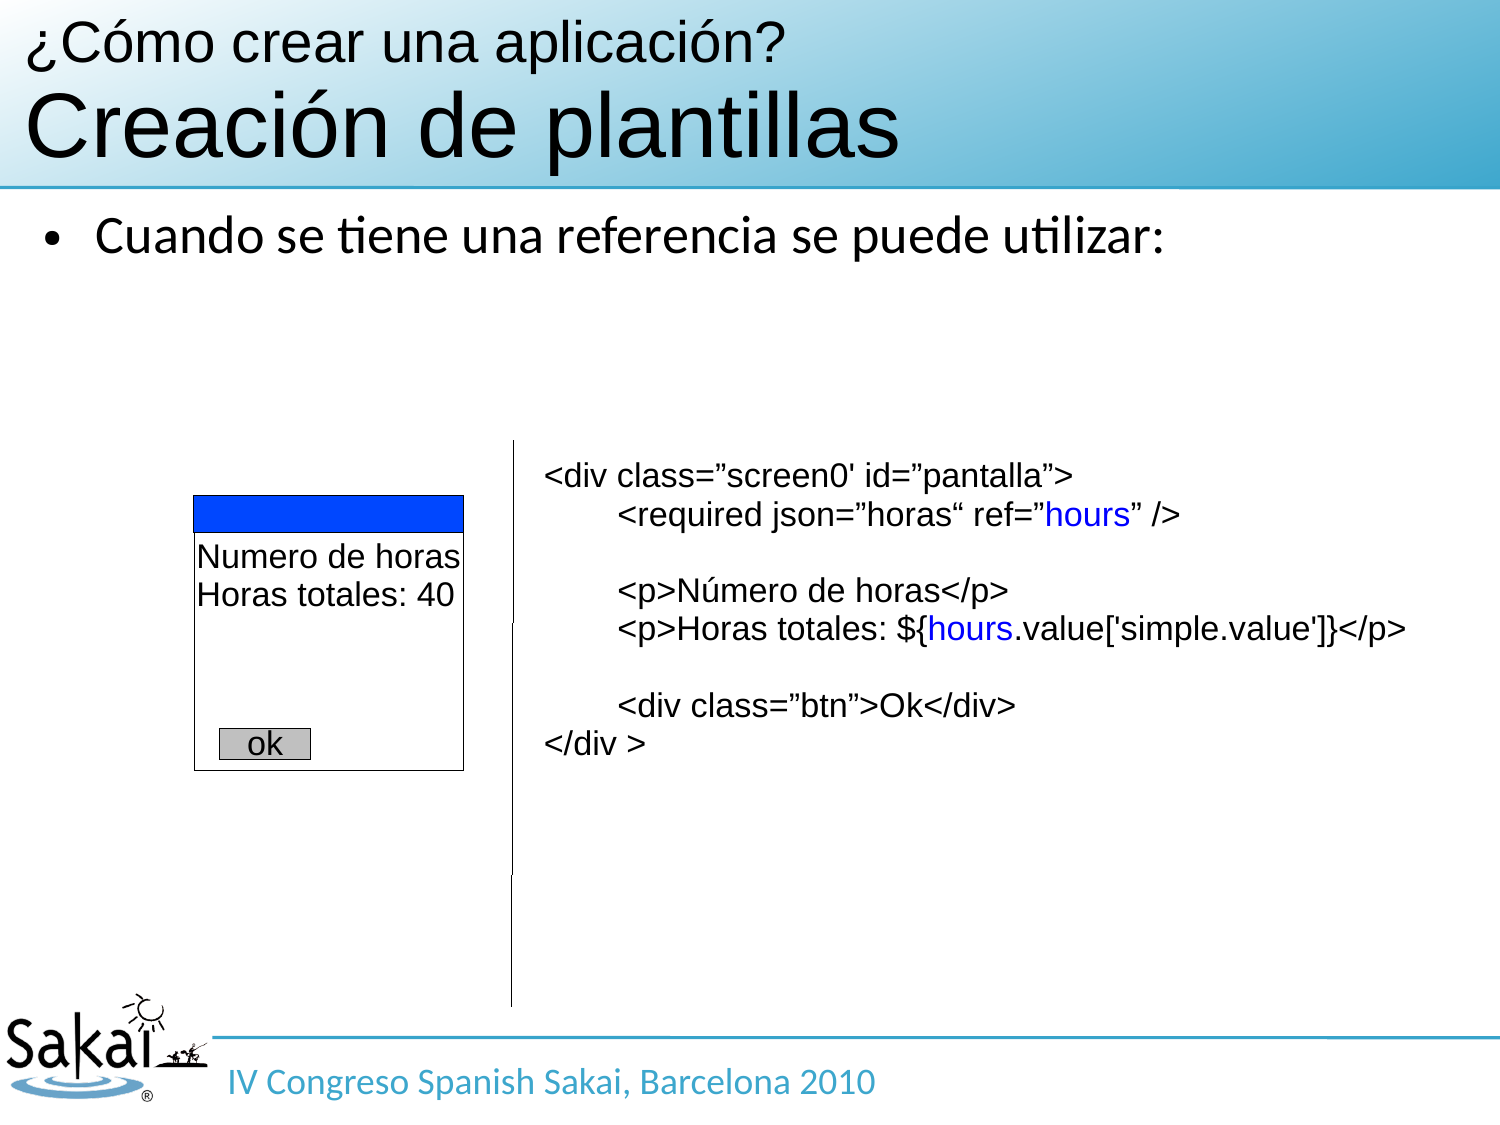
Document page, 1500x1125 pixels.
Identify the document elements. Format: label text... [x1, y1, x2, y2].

text_box ok [219, 728, 311, 760]
text_box [193, 495, 464, 533]
text_box Numero de horas Horas totales: 40 [194, 533, 464, 771]
list Cuando se tiene una referencia se puede utilizar: [24, 212, 1475, 1025]
picture [0, 955, 213, 1125]
title ¿Cómo crear una aplicación? Creación de plantillas [24, 9, 1475, 178]
text_box <div class=”screen0' id=”pantalla”> <required json=”horas“ ref=”hours” /> <p>Número de horas</p> <p>Horas totales: ${hours.value['simple.value']}</p> <div class=”btn”>Ok</div> </div > [528, 449, 1431, 771]
